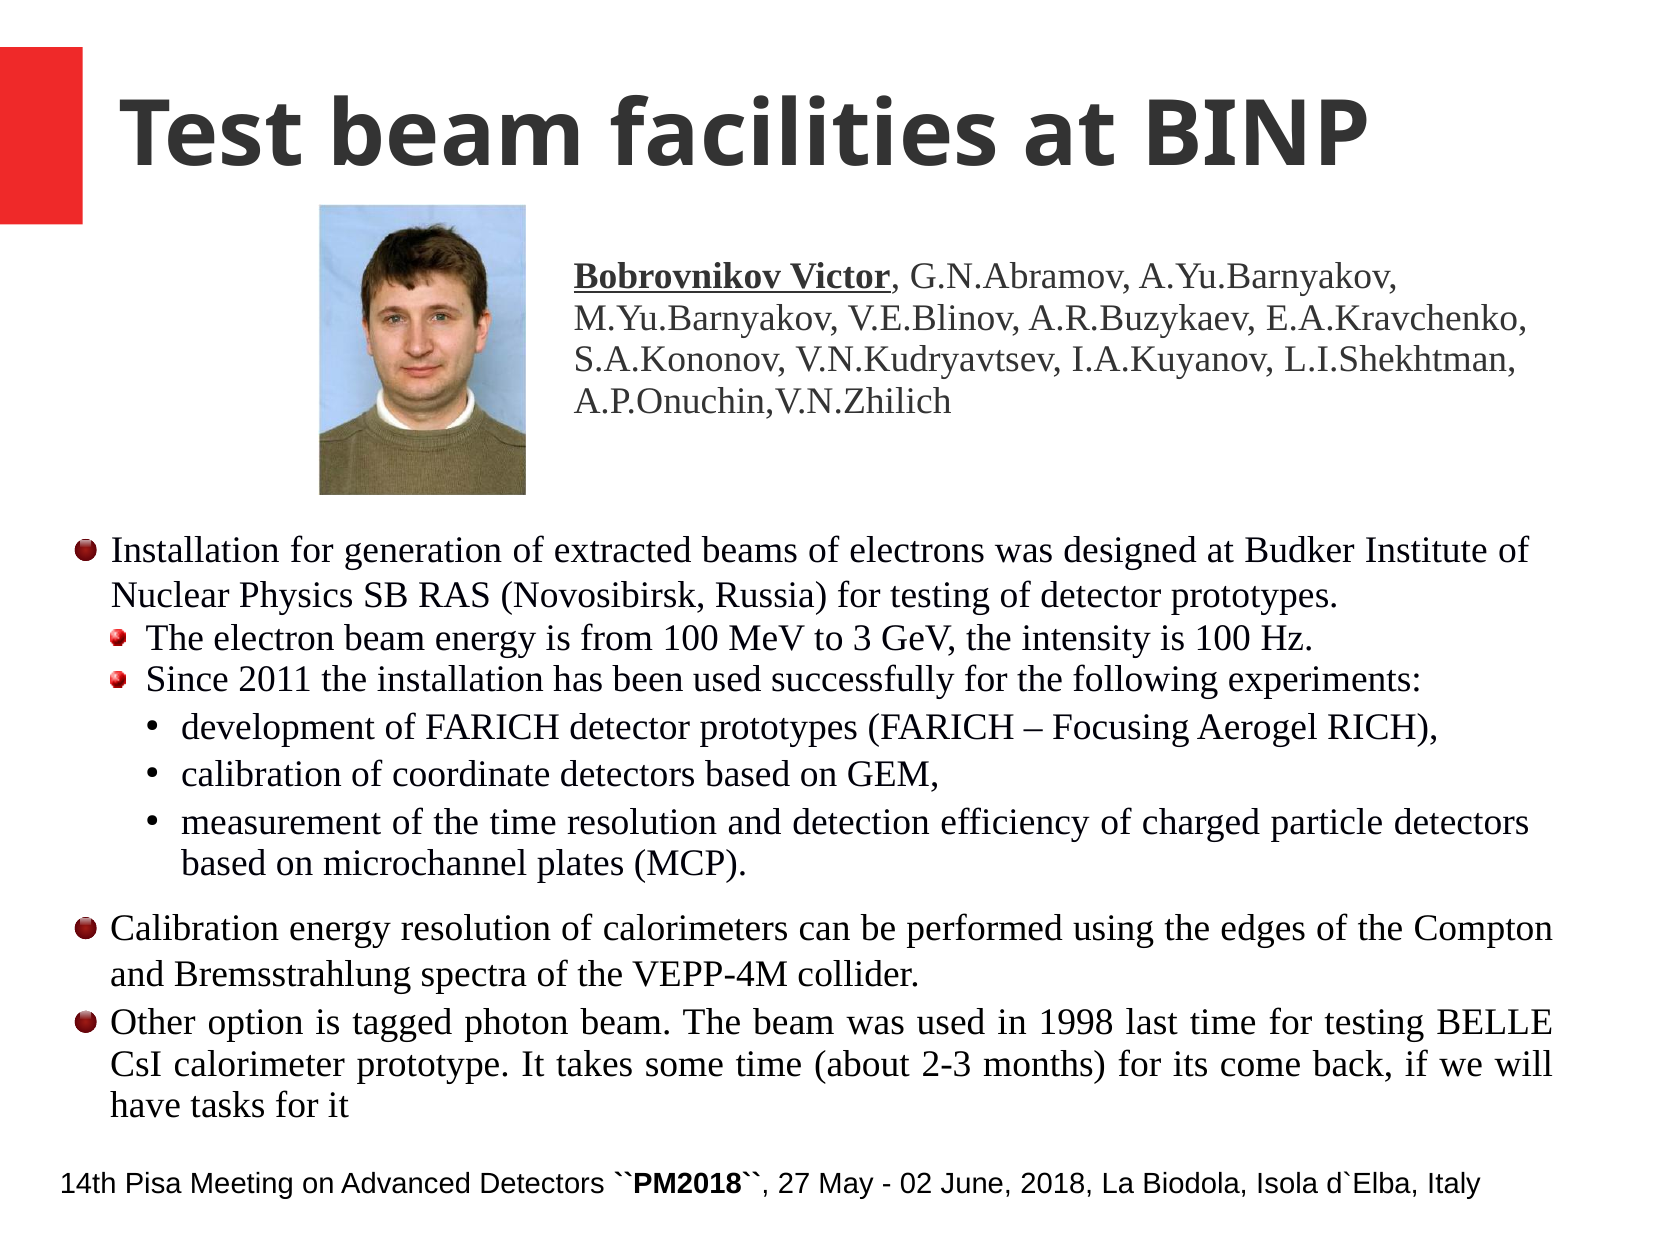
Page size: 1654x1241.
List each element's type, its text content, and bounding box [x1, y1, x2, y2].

title Test beam facilities at BINP [118, 49, 1571, 211]
text_box 14th Pisa Meeting on Advanced Detectors ``PM2018``, 27 May - 02 June, 2018, La Biodola, Isola d`Elba, Italy [45, 1159, 1621, 1216]
text_box Calibration energy resolution of calorimeters can be performed using the edges of the Compton and Bremsstrahlung spectra of the VEPP-4M collider. Other option is tagged photon beam. The beam was used in 1998 last time for testing BELLE CsI calorimeter prototype. It takes some time (about 2-3 months) for its come back, if we will have tasks for it [60, 900, 1591, 1134]
picture [318, 204, 526, 496]
text_box Installation for generation of extracted beams of electrons was designed at Budker Institute of Nuclear Physics SB RAS (Novosibirsk, Russia) for testing of detector prototypes. The electron beam energy is from 100 MeV to 3 GeV, the intensity is 100 Hz. Since 2011 the installation has been used successfully for the following experiments: development of FARICH detector prototypes (FARICH – Focusing Aerogel RICH), calibration of coordinate detectors based on GEM, measurement of the time resolution and detection efficiency of charged particle detectors based on microchannel plates (MCP). [60, 521, 1606, 990]
list Bobrovnikov Victor, G.N.Abramov, A.Yu.Barnyakov, M.Yu.Barnyakov, V.E.Blinov, A.R.Buzykaev, E.A.Kravchenko, S.A.Kononov, V.N.Kudryavtsev, I.A.Kuyanov, L.I.Shekhtman, A.P.Onuchin,V.N.Zhilich [526, 255, 1576, 441]
